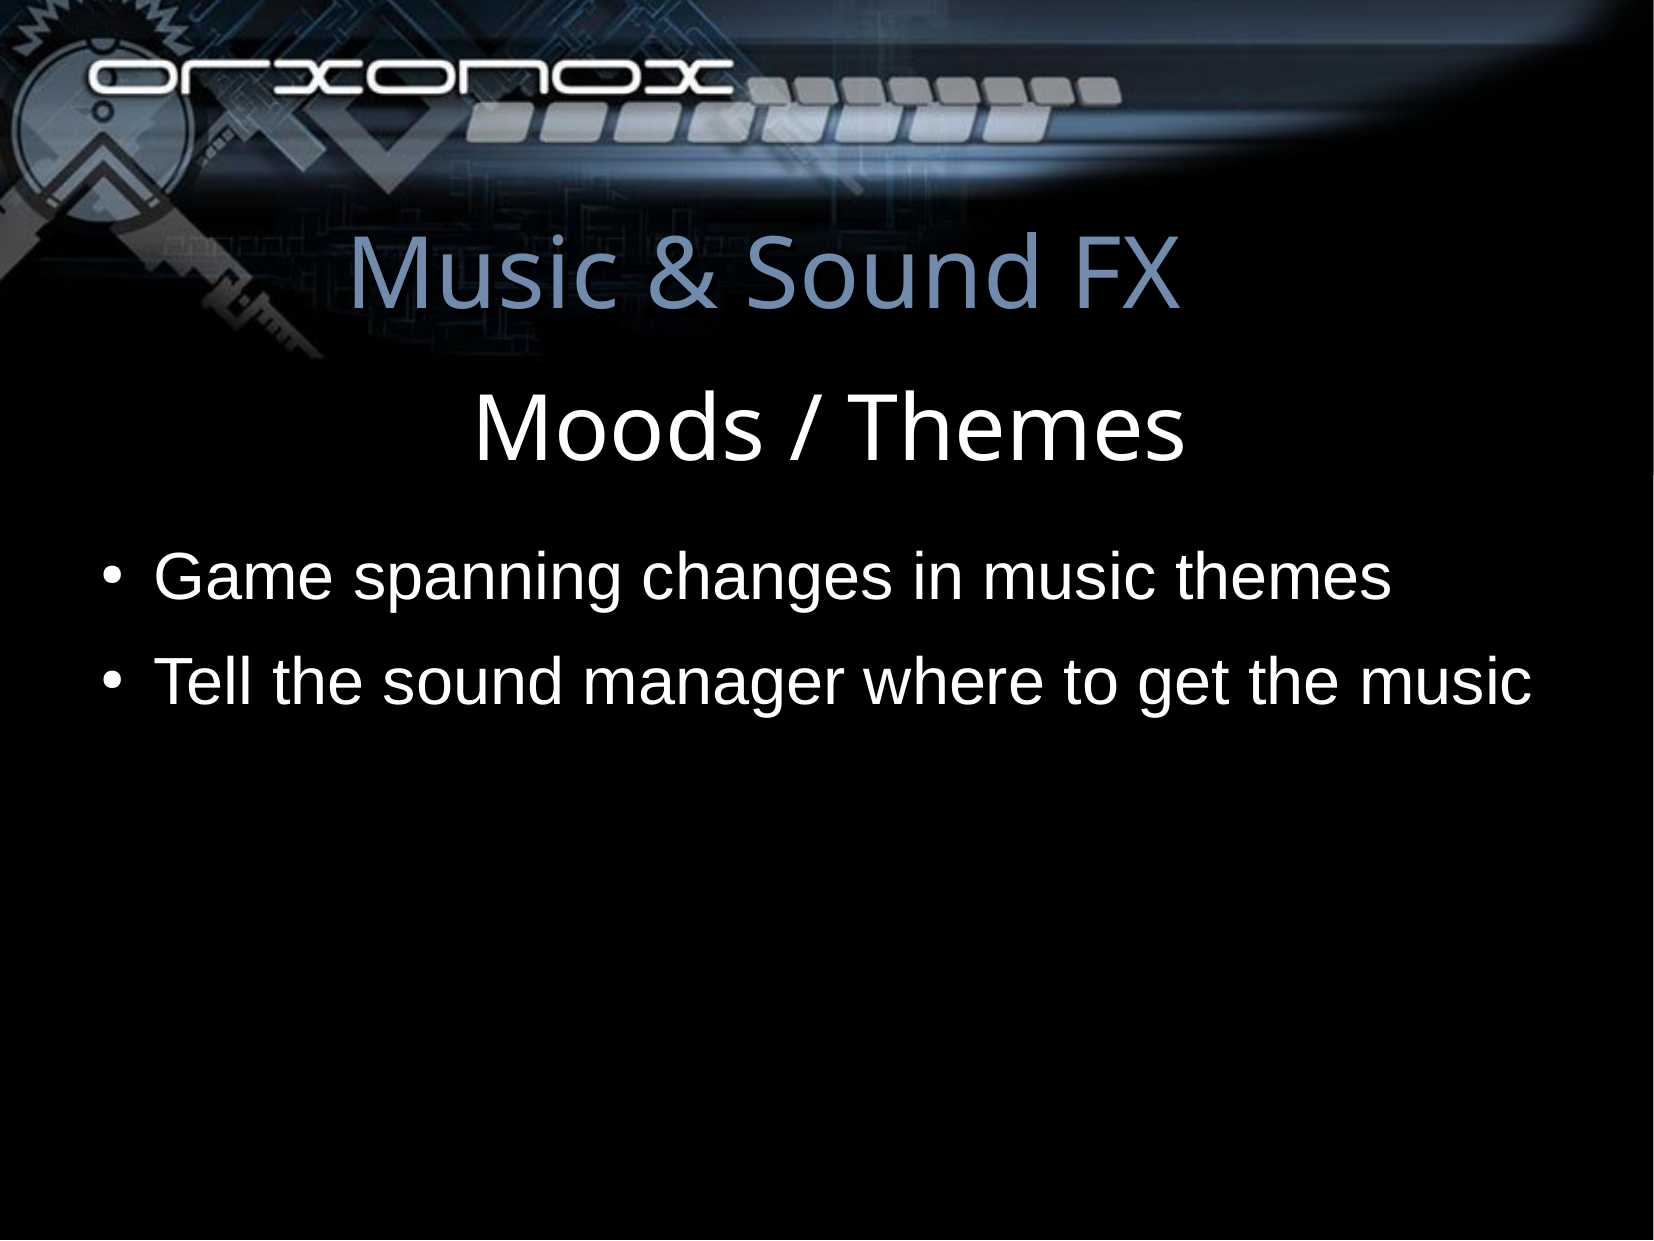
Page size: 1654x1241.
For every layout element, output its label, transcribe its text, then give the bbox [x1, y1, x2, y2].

list Game spanning changes in music themes Tell the sound manager where to get the music [82, 539, 1571, 1177]
picture [0, 0, 1654, 475]
text_box Music & Sound FX [330, 194, 1306, 326]
title Moods / Themes [88, 354, 1571, 497]
